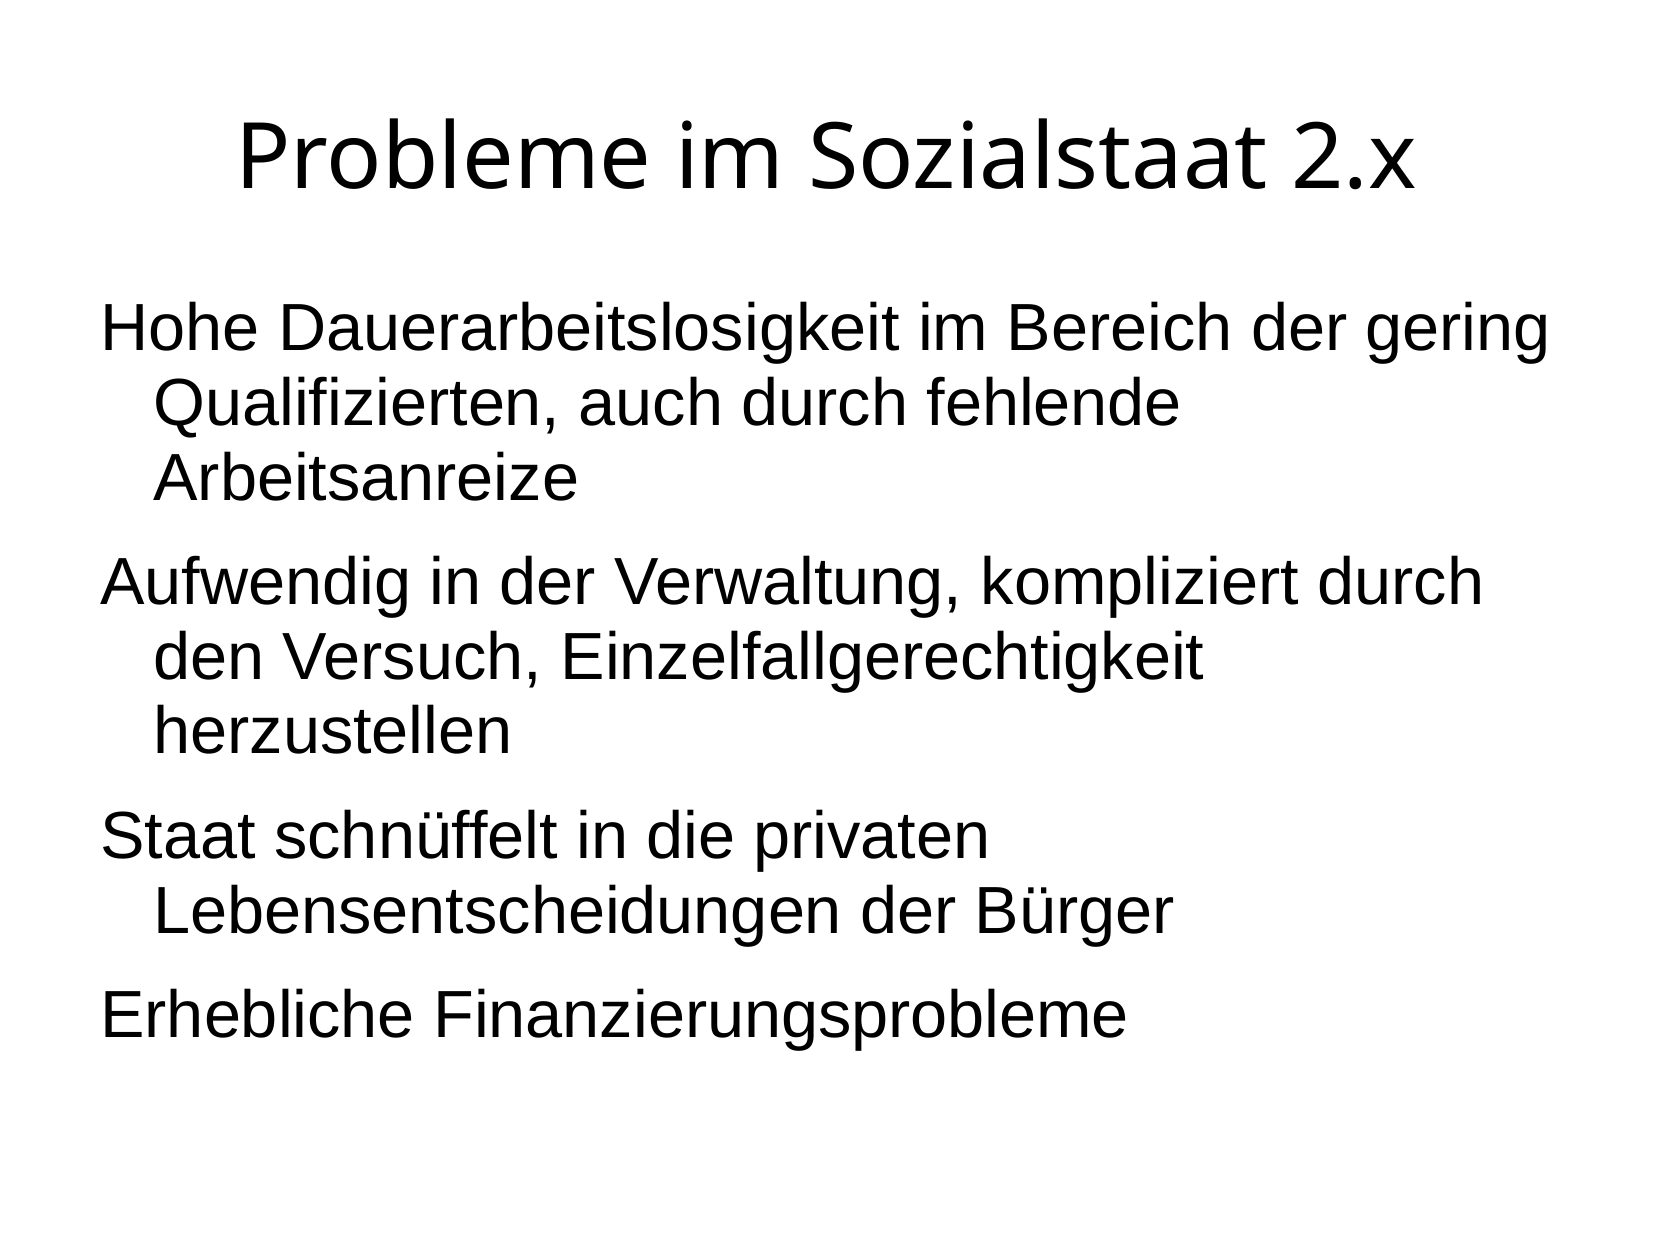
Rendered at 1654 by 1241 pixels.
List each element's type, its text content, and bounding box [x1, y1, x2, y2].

list Hohe Dauerarbeitslosigkeit im Bereich der gering Qualifizierten, auch durch fehlende Arbeitsanreize Aufwendig in der Verwaltung, kompliziert durch den Versuch, Einzelfallgerechtigkeit herzustellen Staat schnüffelt in die privaten Lebensentscheidungen der Bürger Erhebliche Finanzierungsprobleme [82, 290, 1571, 1094]
title Probleme im Sozialstaat 2.x [82, 56, 1571, 250]
